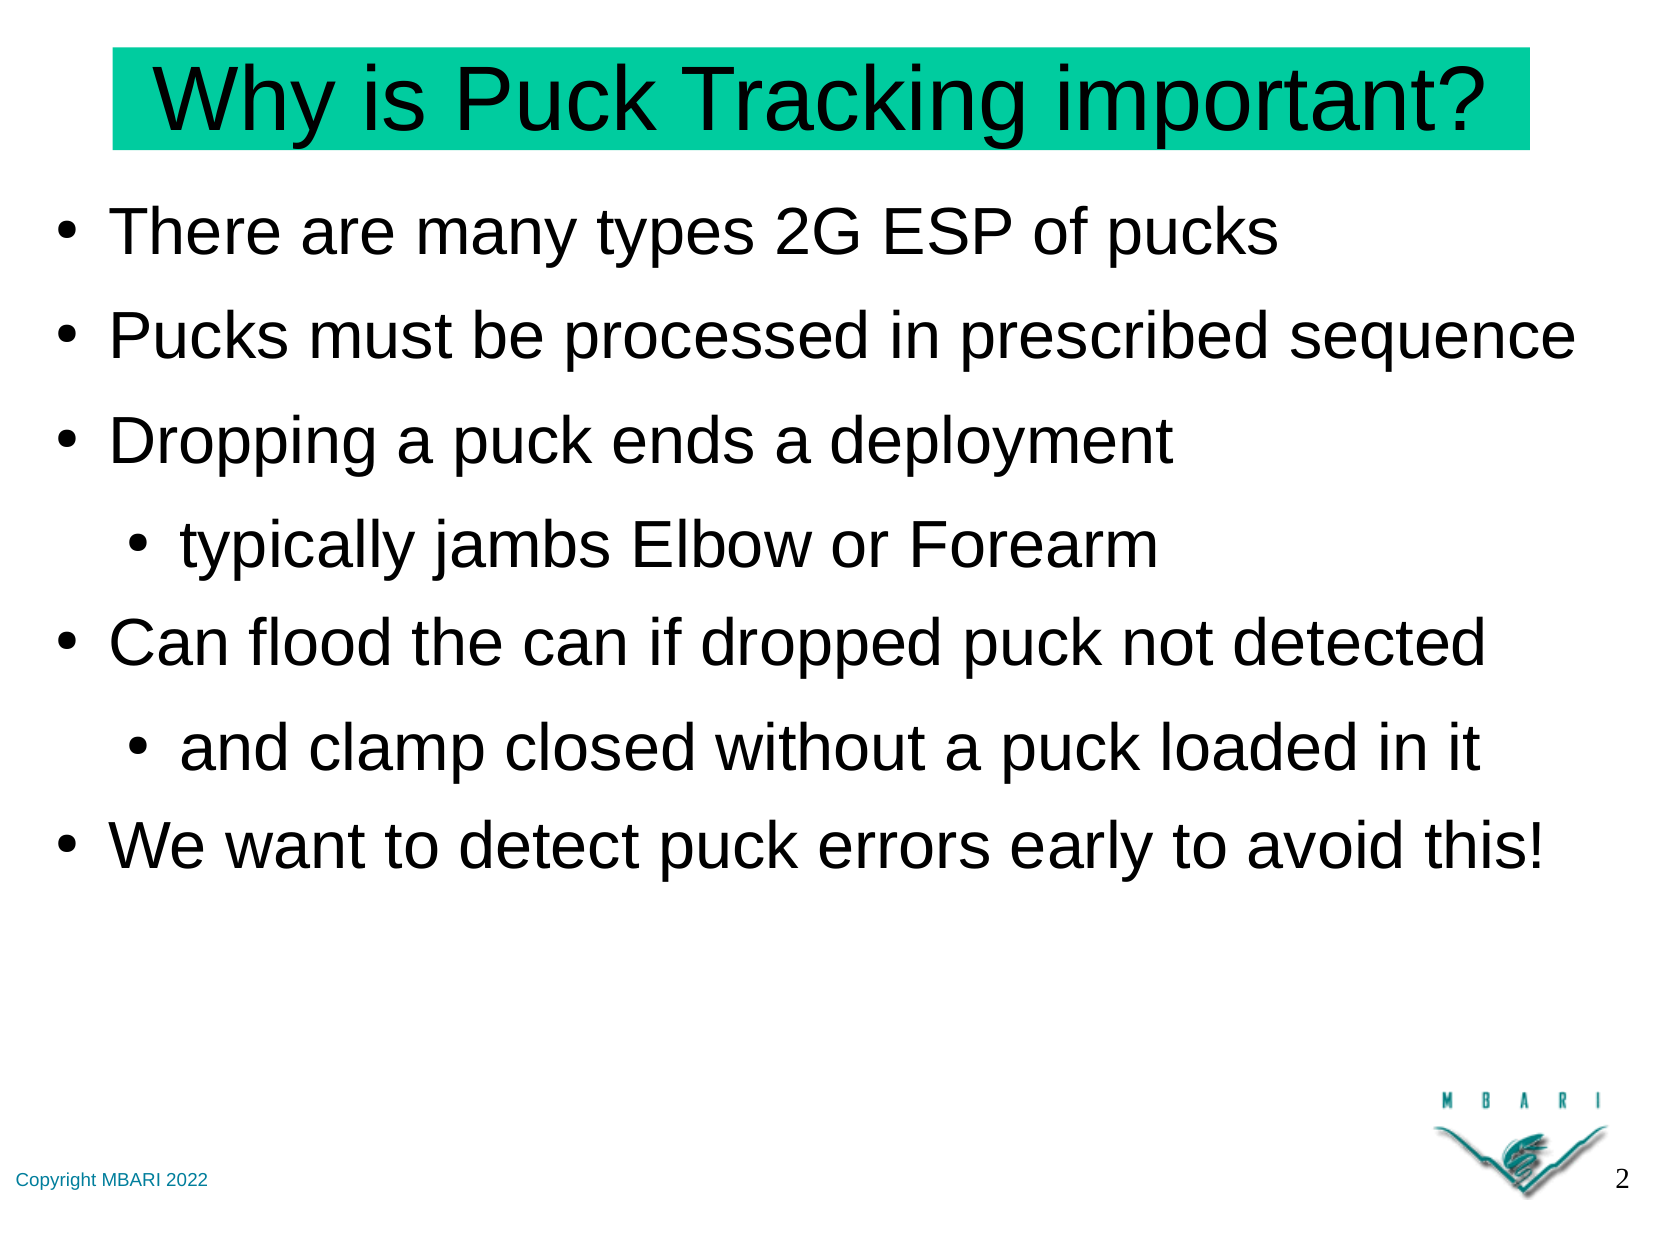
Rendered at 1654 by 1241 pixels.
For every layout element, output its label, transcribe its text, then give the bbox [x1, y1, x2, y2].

picture [1426, 1091, 1613, 1200]
list There are many types 2G ESP of pucks Pucks must be processed in prescribed sequence Dropping a puck ends a deployment typically jambs Elbow or Forearm Can flood the can if dropped puck not detected and clamp closed without a puck loaded in it We want to detect puck errors early to avoid this! [37, 194, 1613, 1088]
title Why is Puck Tracking important? [112, 47, 1530, 151]
